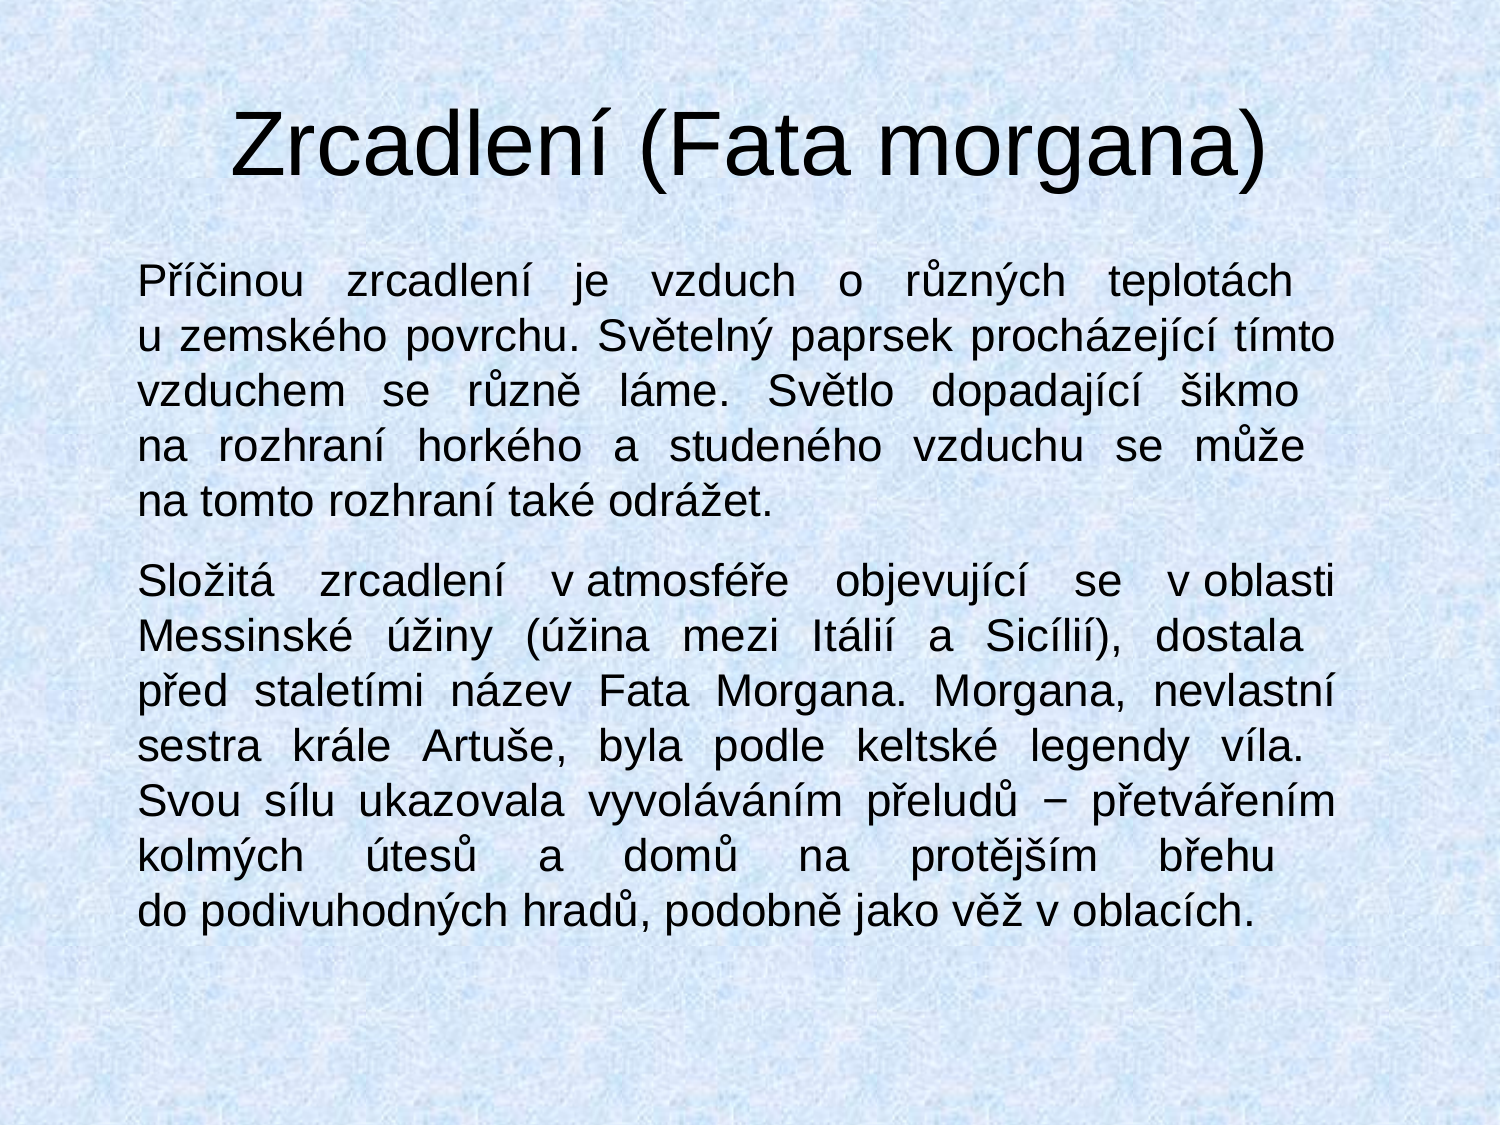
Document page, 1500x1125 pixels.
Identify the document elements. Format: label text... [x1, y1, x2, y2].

list Příčinou zrcadlení je vzduch o různých teplotách u zemského povrchu. Světelný paprsek procházející tímto vzduchem se různě láme. Světlo dopadající šikmo na rozhraní horkého a studeného vzduchu se může na tomto rozhraní také odrážet. Složitá zrcadlení v atmosféře objevující se v oblasti Messinské úžiny (úžina mezi Itálií a Sicílií), dostala před staletími název Fata Morgana. Morgana, nevlastní sestra krále Artuše, byla podle keltské legendy víla. Svou sílu ukazovala vyvoláváním přeludů − přetvářením kolmých útesů a domů na protějším břehu do podivuhodných hradů, podobně jako věž v oblacích. [122, 243, 1353, 986]
title Zrcadlení (Fata morgana) [75, 45, 1426, 233]
picture [0, 0, 1500, 1125]
